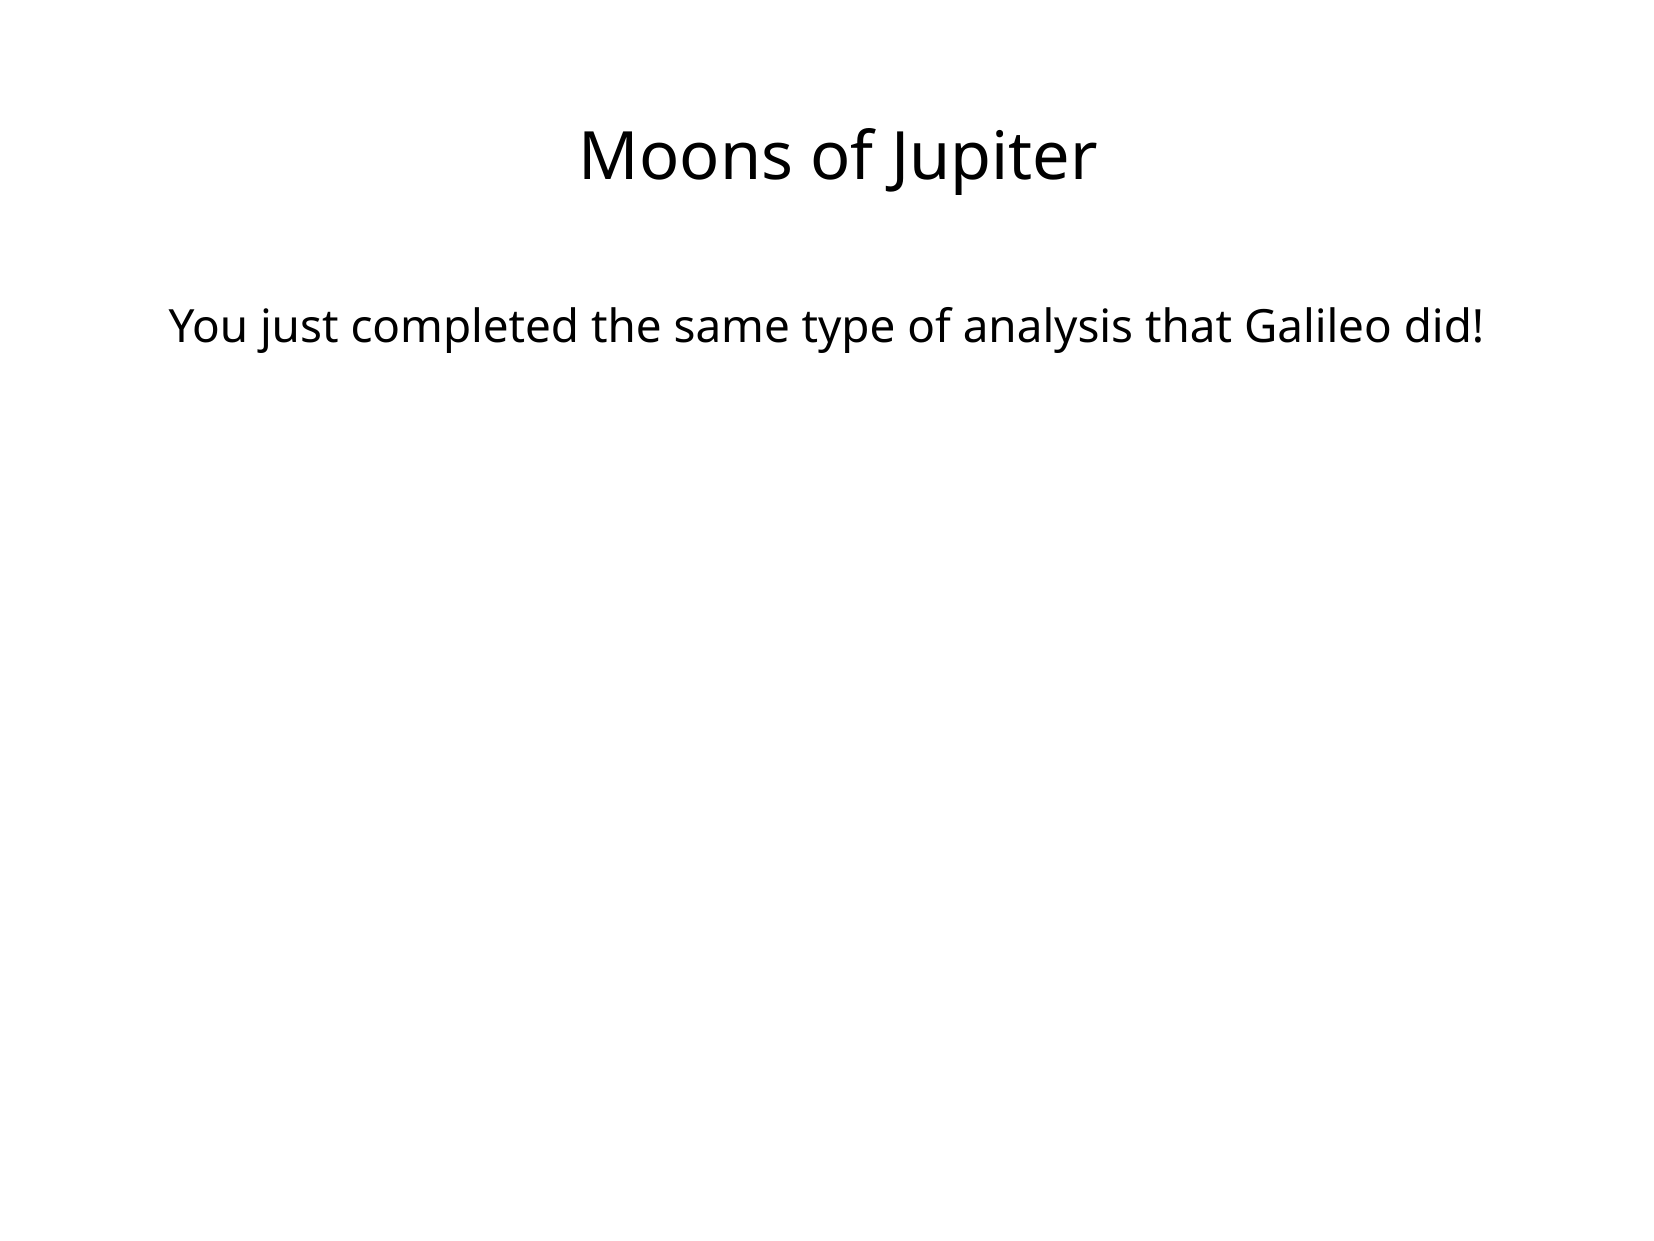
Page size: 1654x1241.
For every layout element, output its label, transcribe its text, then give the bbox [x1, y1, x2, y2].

title Moons of Jupiter [82, 49, 1571, 257]
list You just completed the same type of analysis that Galileo did! [82, 289, 1571, 1108]
